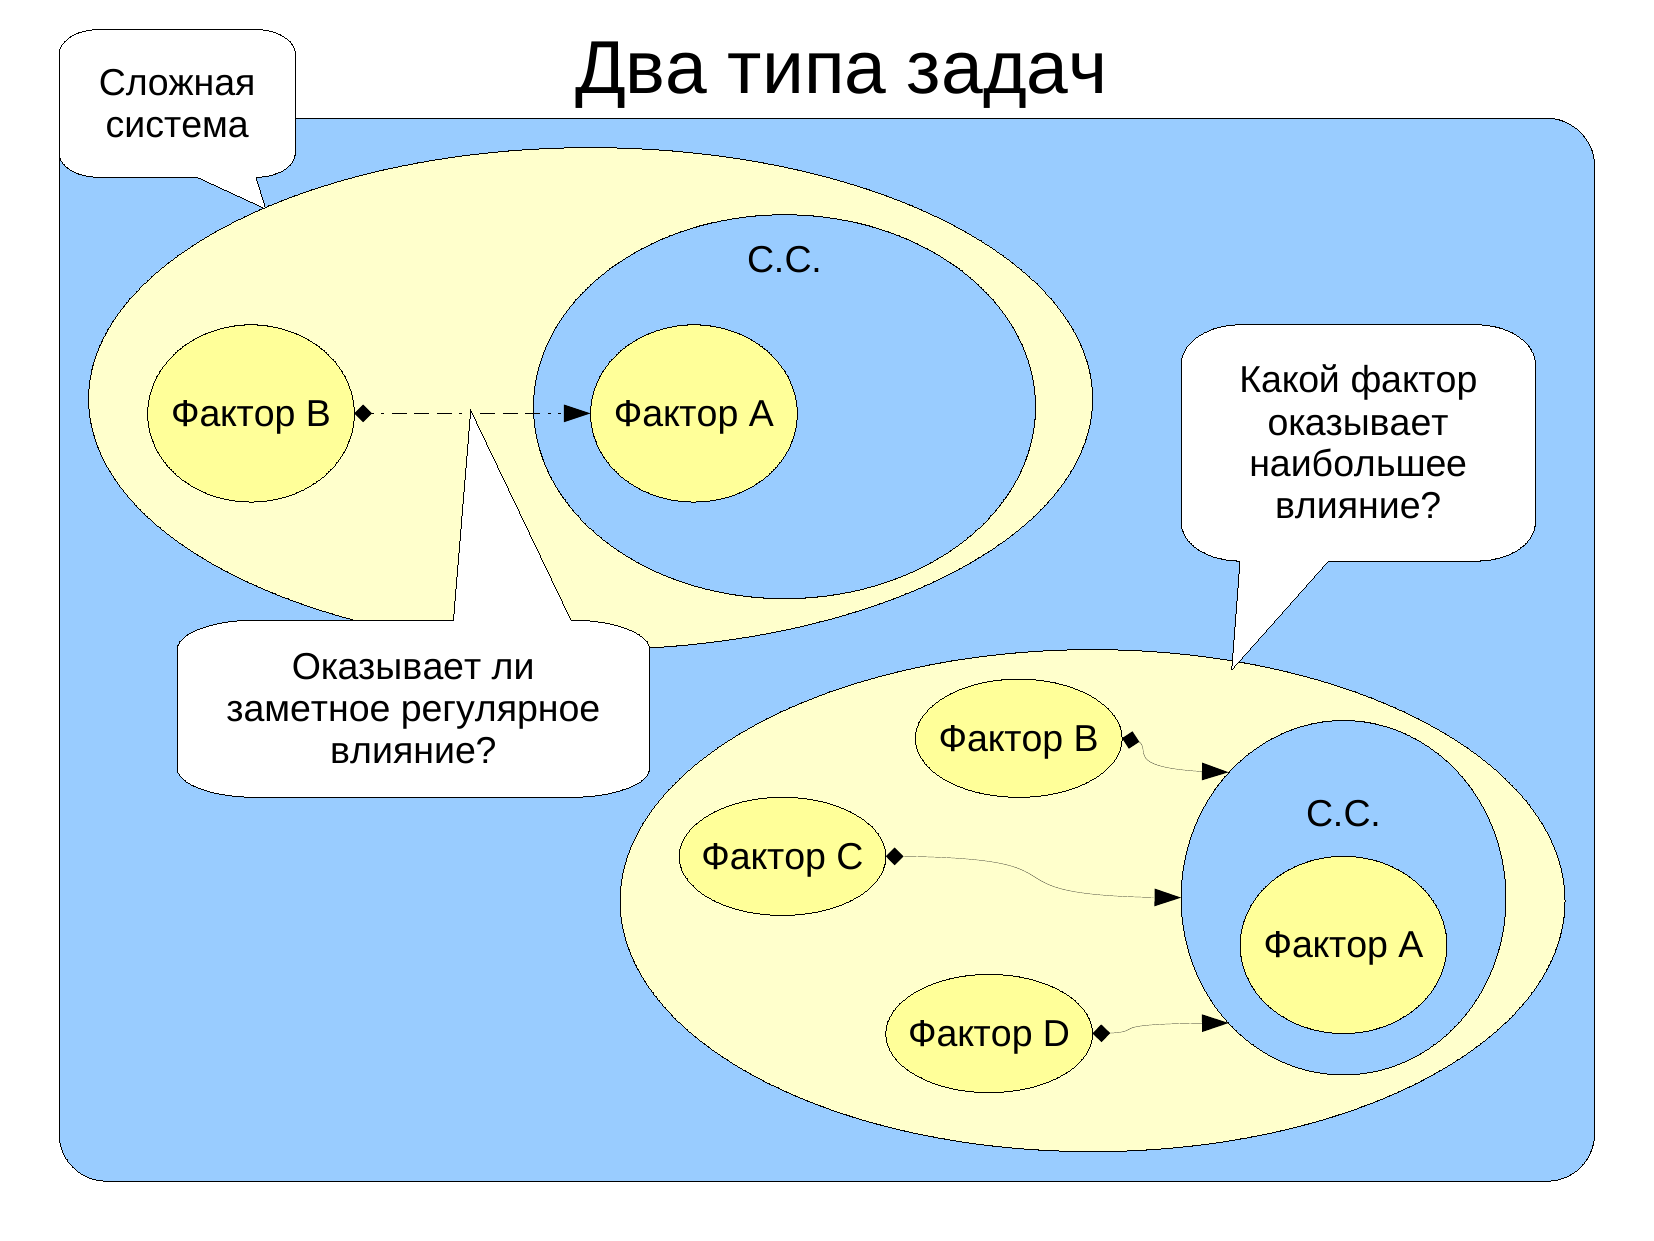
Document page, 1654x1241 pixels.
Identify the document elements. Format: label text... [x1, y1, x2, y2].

text_box С.С. [533, 214, 1036, 599]
text_box Какой фактор оказывает наибольшее влияние? [1181, 324, 1536, 670]
text_box [59, 118, 1595, 1182]
text_box Фактор А [590, 324, 798, 503]
text_box Два типа задач [147, 17, 1536, 117]
text_box Сложная система [59, 29, 296, 208]
text_box С.С. [1181, 720, 1506, 1075]
text_box Оказывает ли заметное регулярное влияние? [177, 409, 650, 798]
text_box Фактор А [1240, 856, 1447, 1034]
text_box Фактор С [679, 797, 886, 916]
text_box Фактор D [885, 974, 1093, 1093]
text_box Фактор В [915, 679, 1123, 798]
text_box Фактор B [147, 324, 355, 503]
